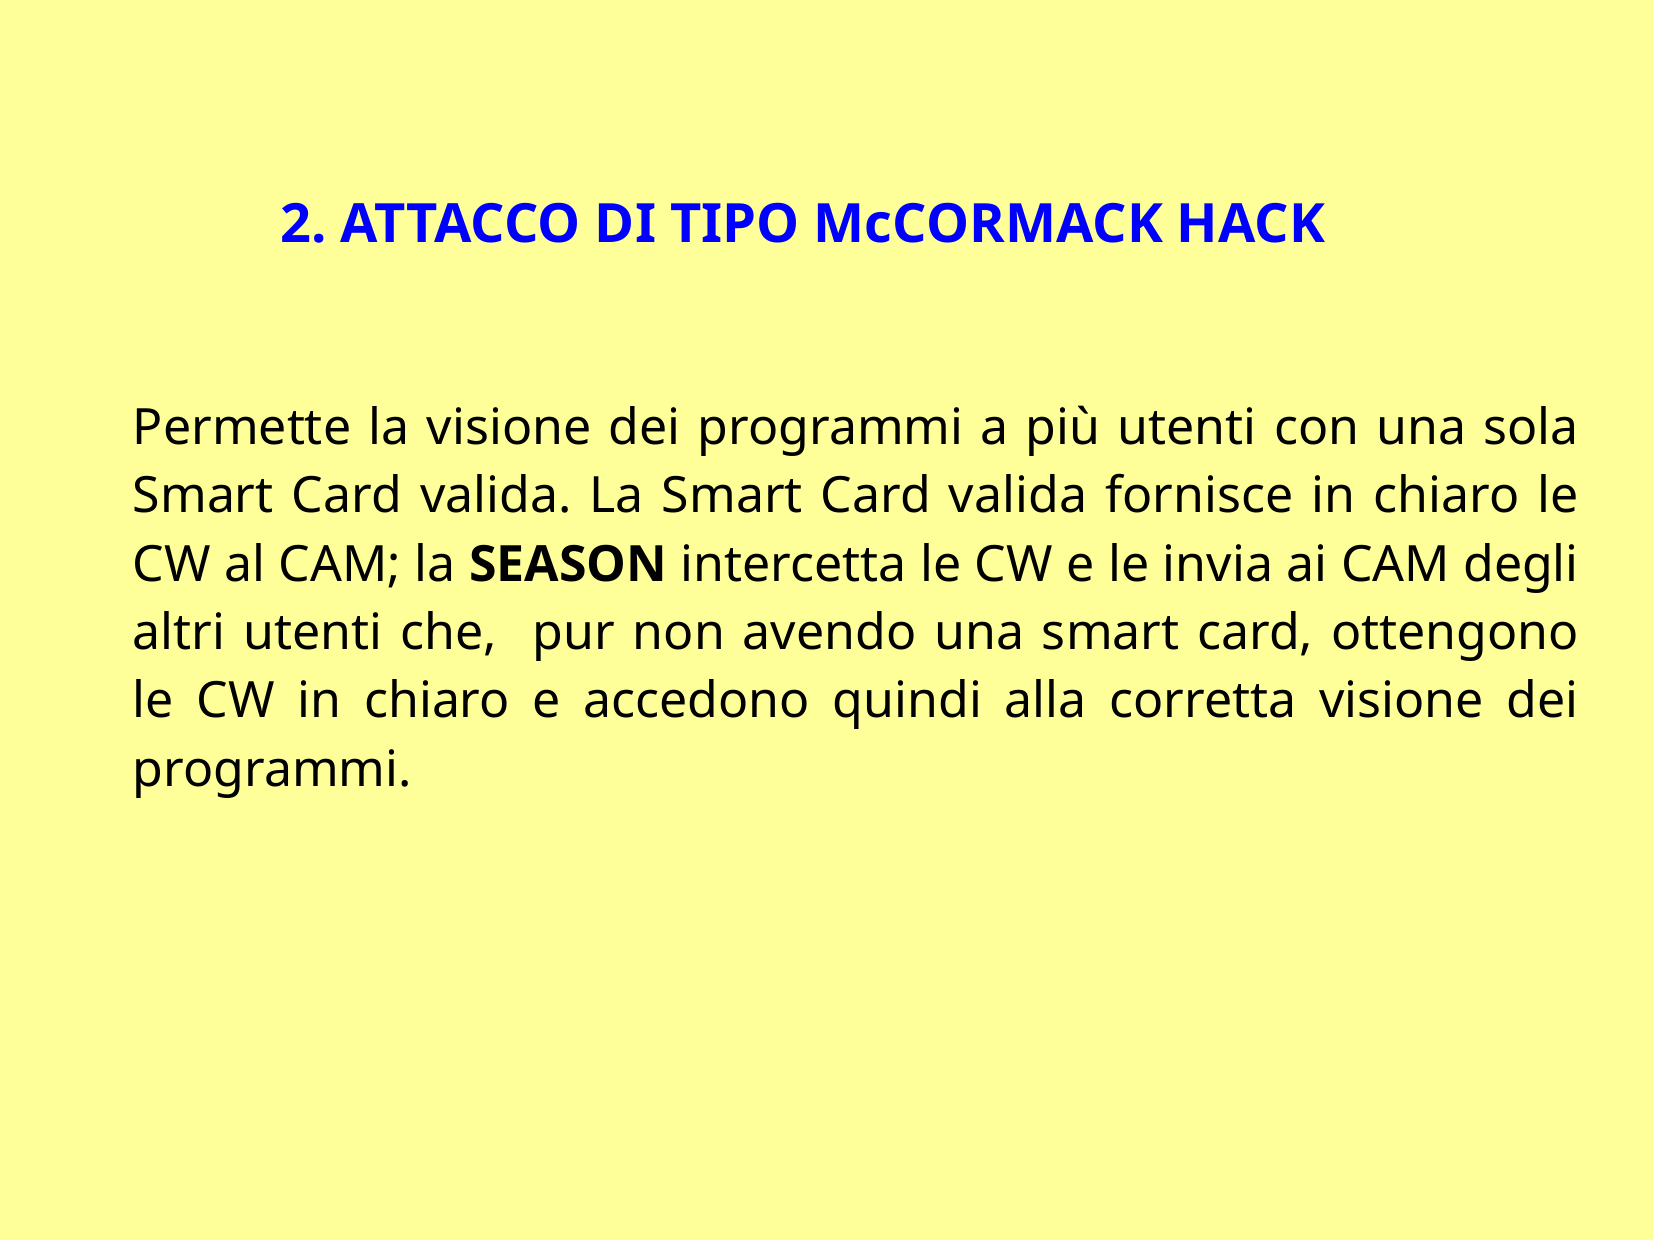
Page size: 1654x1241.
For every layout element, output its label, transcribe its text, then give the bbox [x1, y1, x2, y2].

text_box Permette la visione dei programmi a più utenti con una sola Smart Card valida. La Smart Card valida fornisce in chiaro le CW al CAM; la SEASON intercetta le CW e le invia ai CAM degli altri utenti che, pur non avendo una smart card, ottengono le CW in chiaro e accedono quindi alla corretta visione dei programmi. [118, 383, 1595, 845]
text_box 2. ATTACCO DI TIPO McCORMACK HACK [265, 177, 1388, 273]
